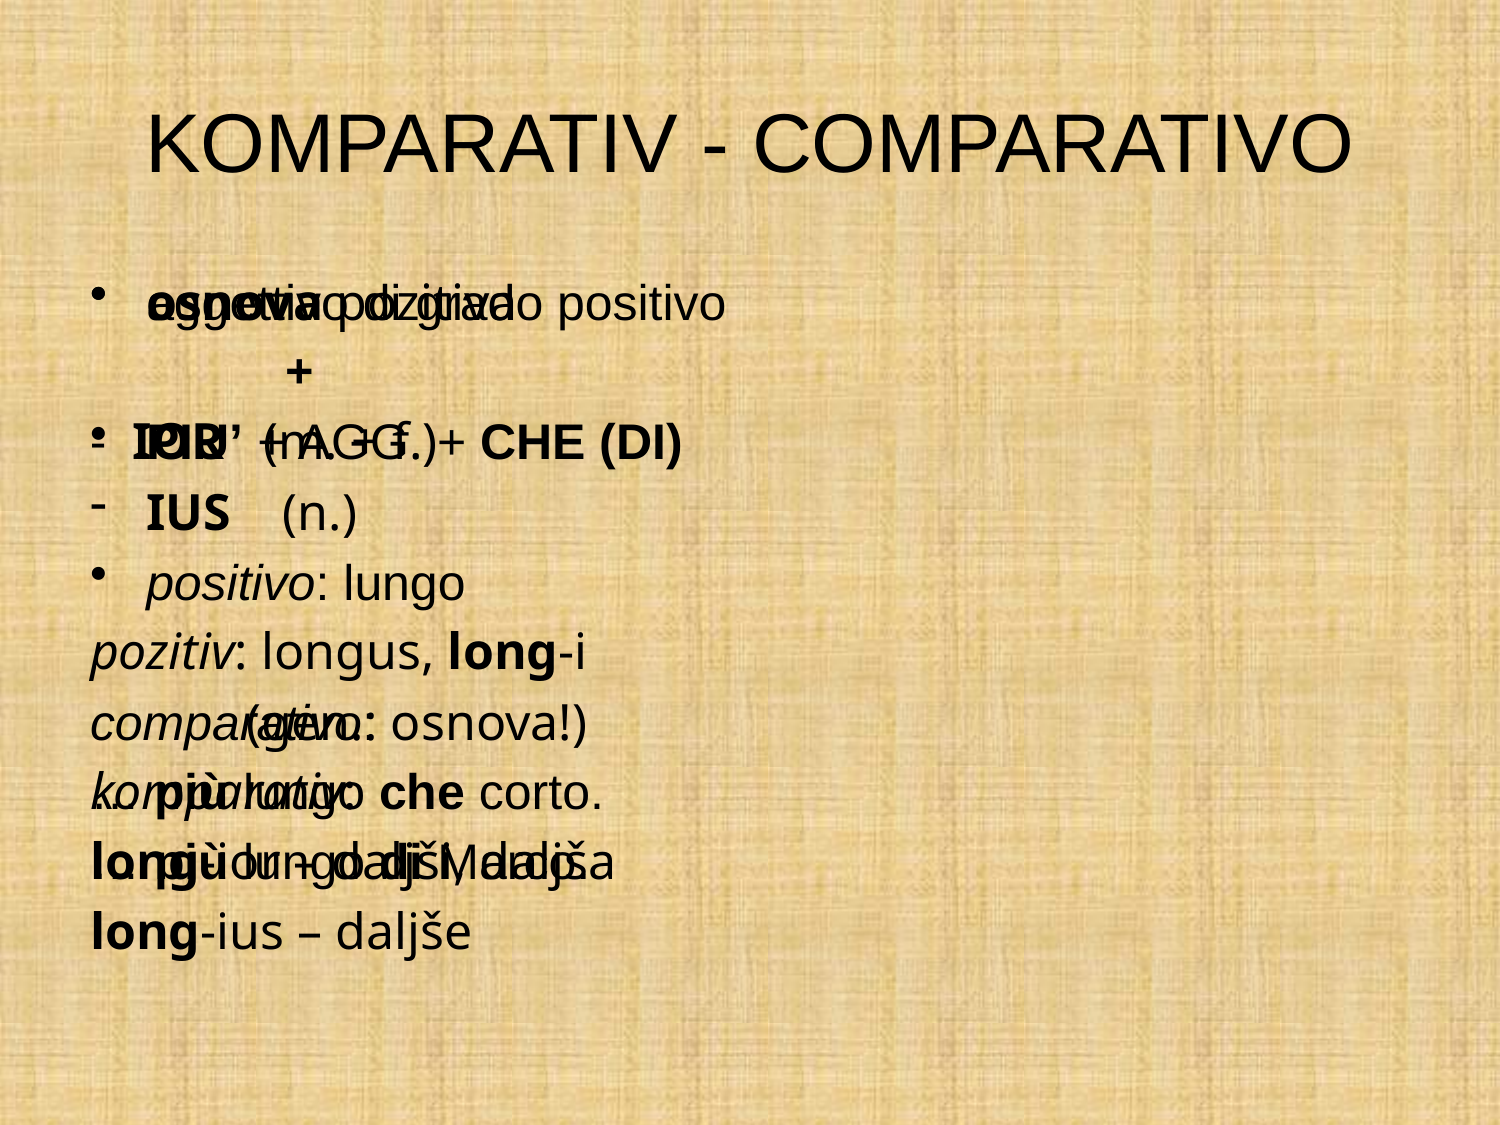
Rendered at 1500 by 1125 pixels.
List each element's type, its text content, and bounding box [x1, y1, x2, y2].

picture [0, 0, 1500, 1125]
title KOMPARATIV - COMPARATIVO [75, 45, 1425, 233]
list aggettivo di grado positivo PIU’ + AGG. + CHE (DI) positivo: lungo comparativo: … più lungo che corto. … più lungo di Marco. [75, 262, 1425, 1005]
